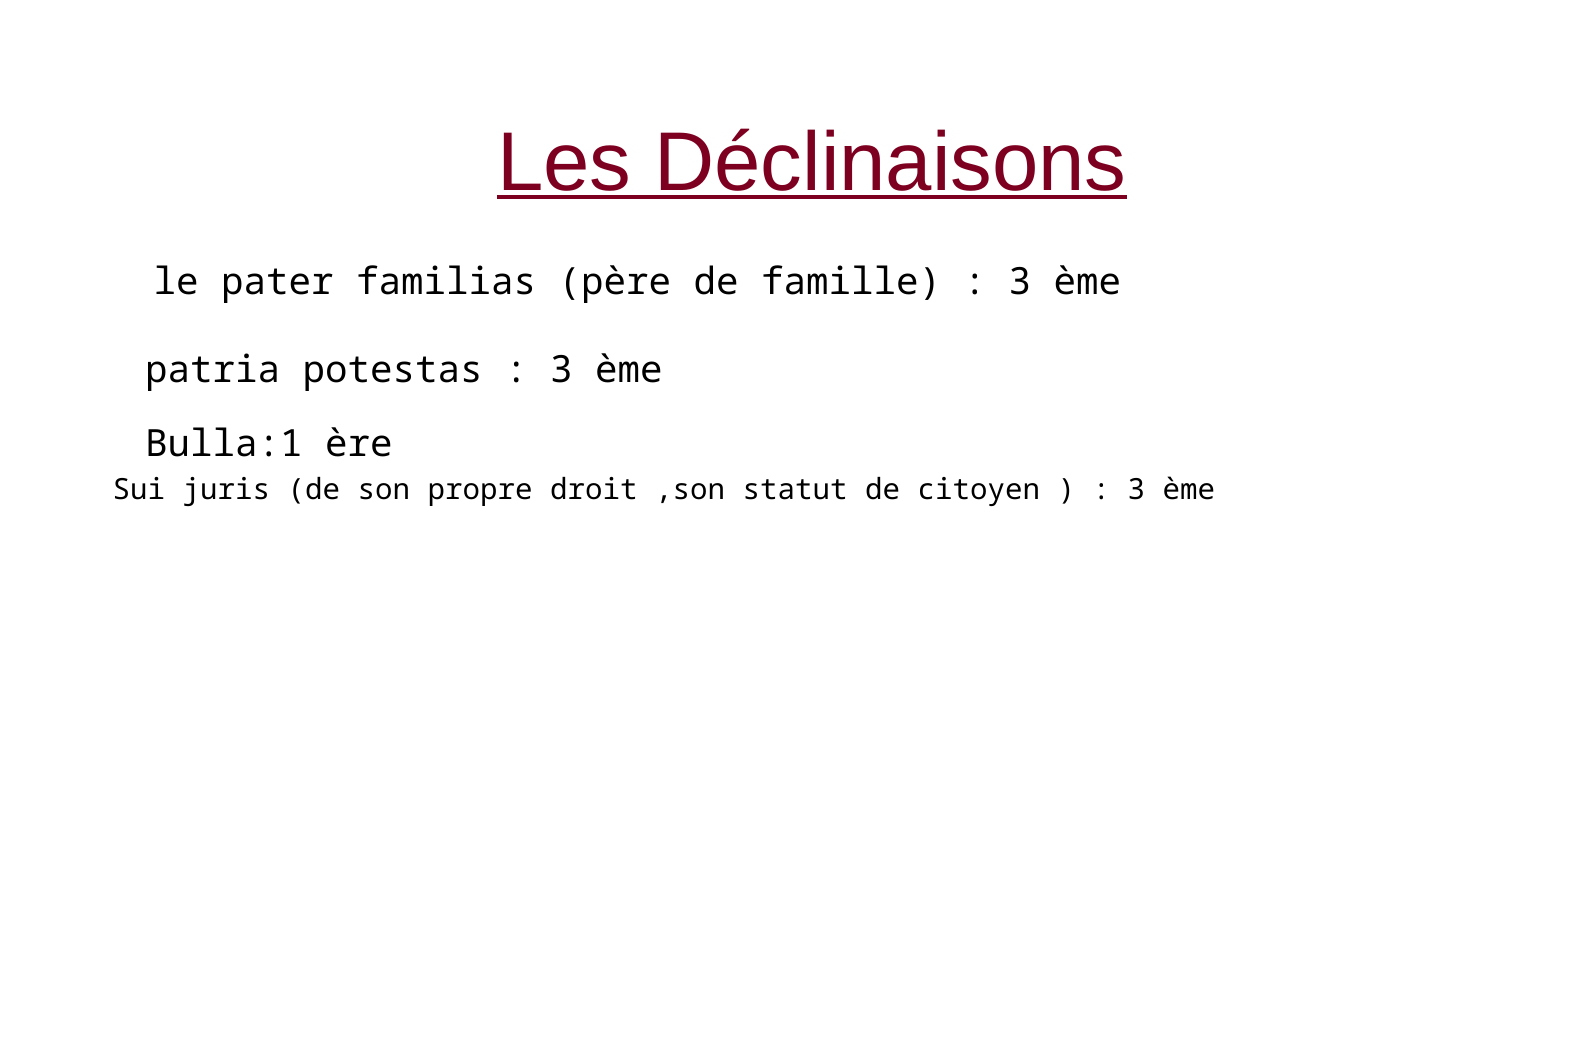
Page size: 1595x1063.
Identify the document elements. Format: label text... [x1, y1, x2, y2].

text_box Sui juris (de son propre droit ,son statut de citoyen ) : 3 ème [39, 468, 1359, 532]
text_box le pater familias (père de famille) : 3 ème [82, 254, 1146, 329]
text_box patria potestas : 3 ème Bulla:1 ère [74, 342, 1595, 485]
title Les Déclinaisons [147, 82, 1477, 241]
